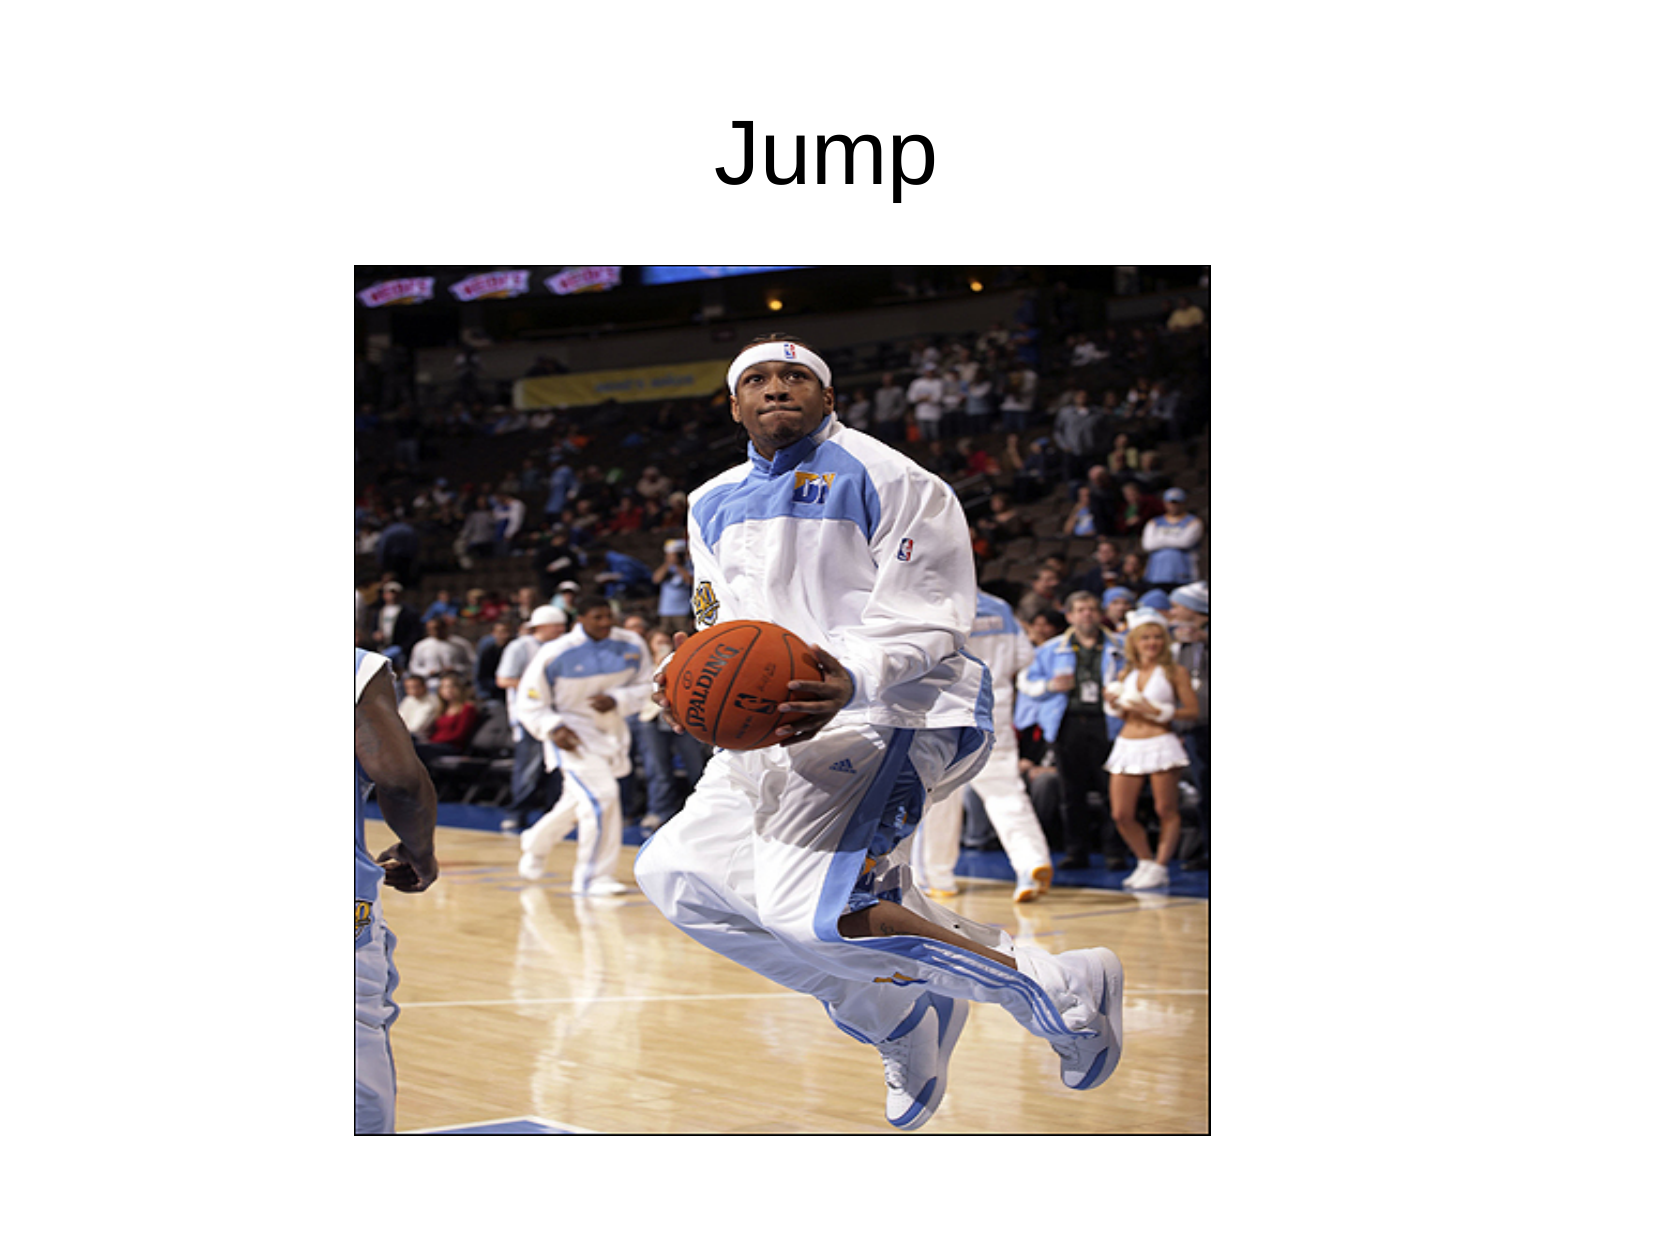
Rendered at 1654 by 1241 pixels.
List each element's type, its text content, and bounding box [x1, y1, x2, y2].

picture [354, 265, 1211, 1136]
title Jump [82, 49, 1571, 257]
